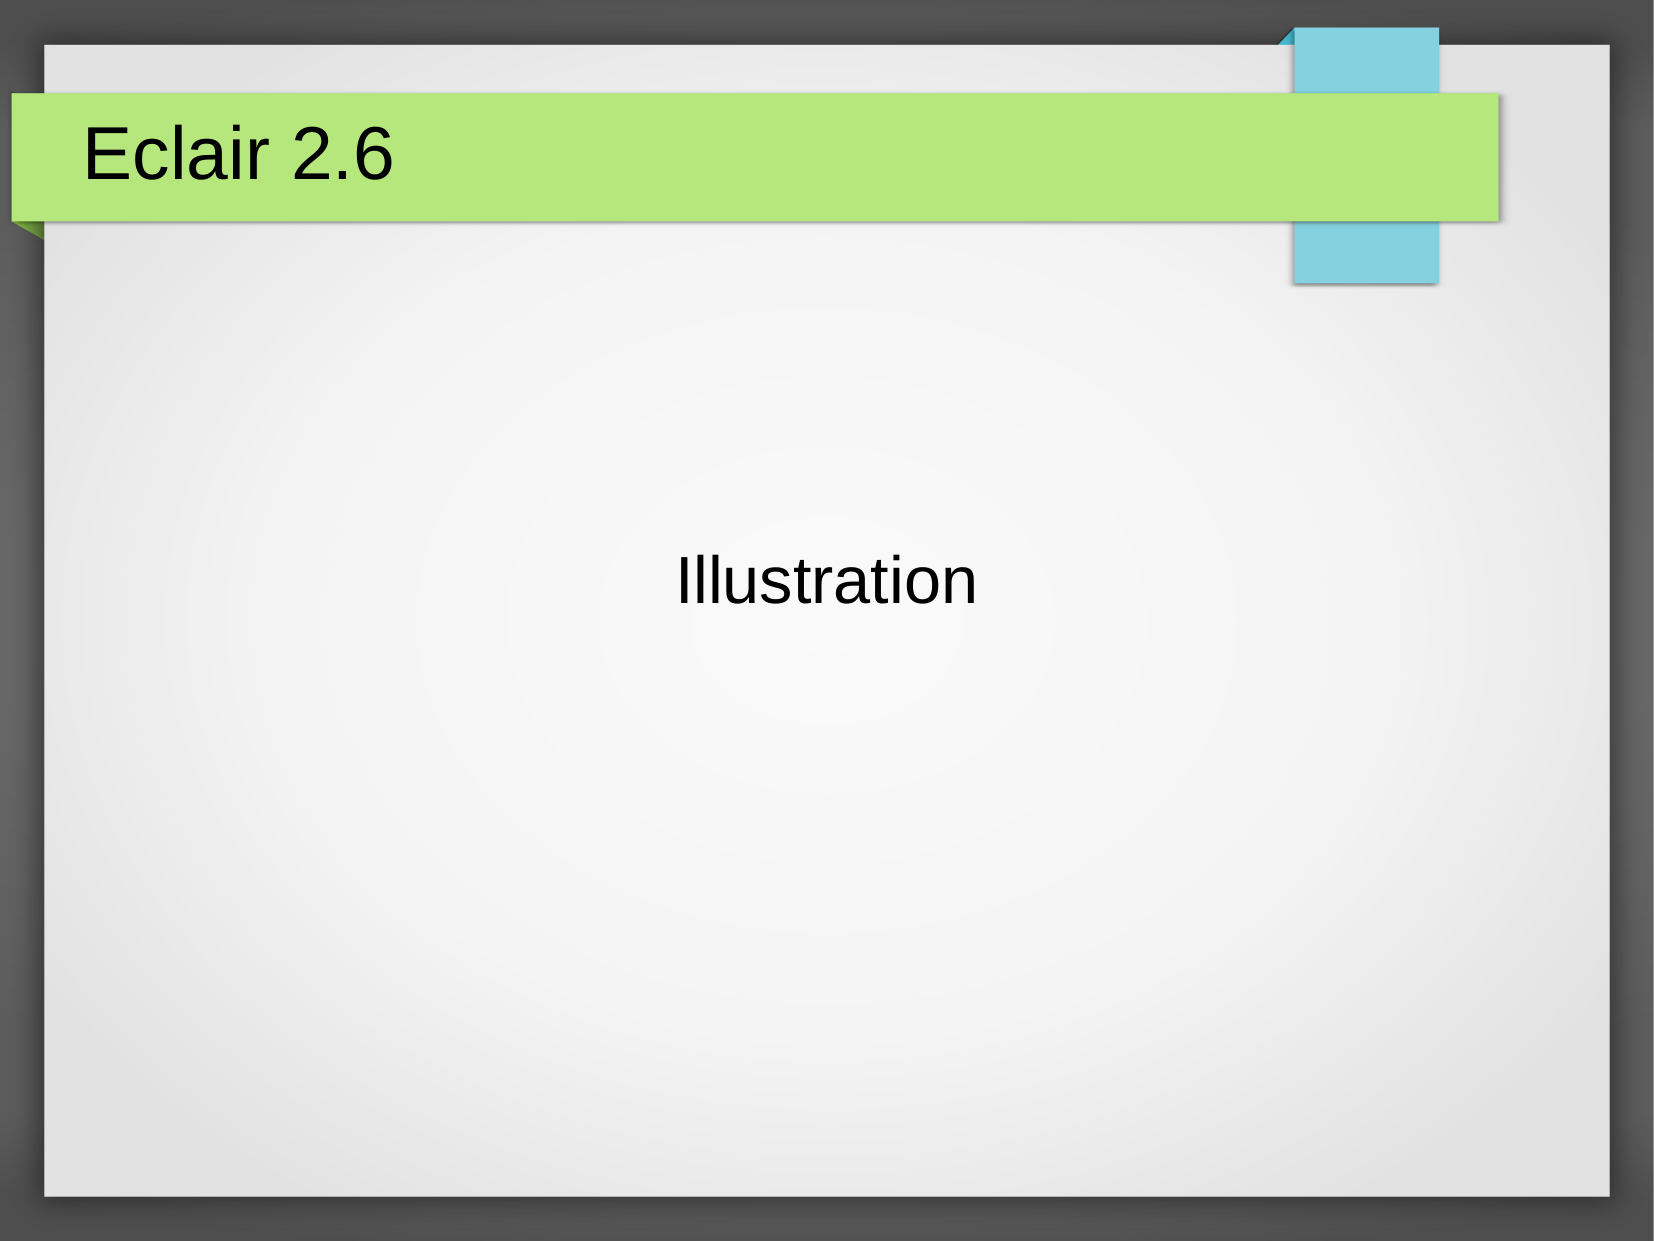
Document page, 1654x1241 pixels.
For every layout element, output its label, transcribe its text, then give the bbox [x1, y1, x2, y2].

picture [0, 0, 1654, 1241]
subtitle Illustration [82, 295, 1571, 1015]
title Eclair 2.6 [82, 94, 1264, 213]
